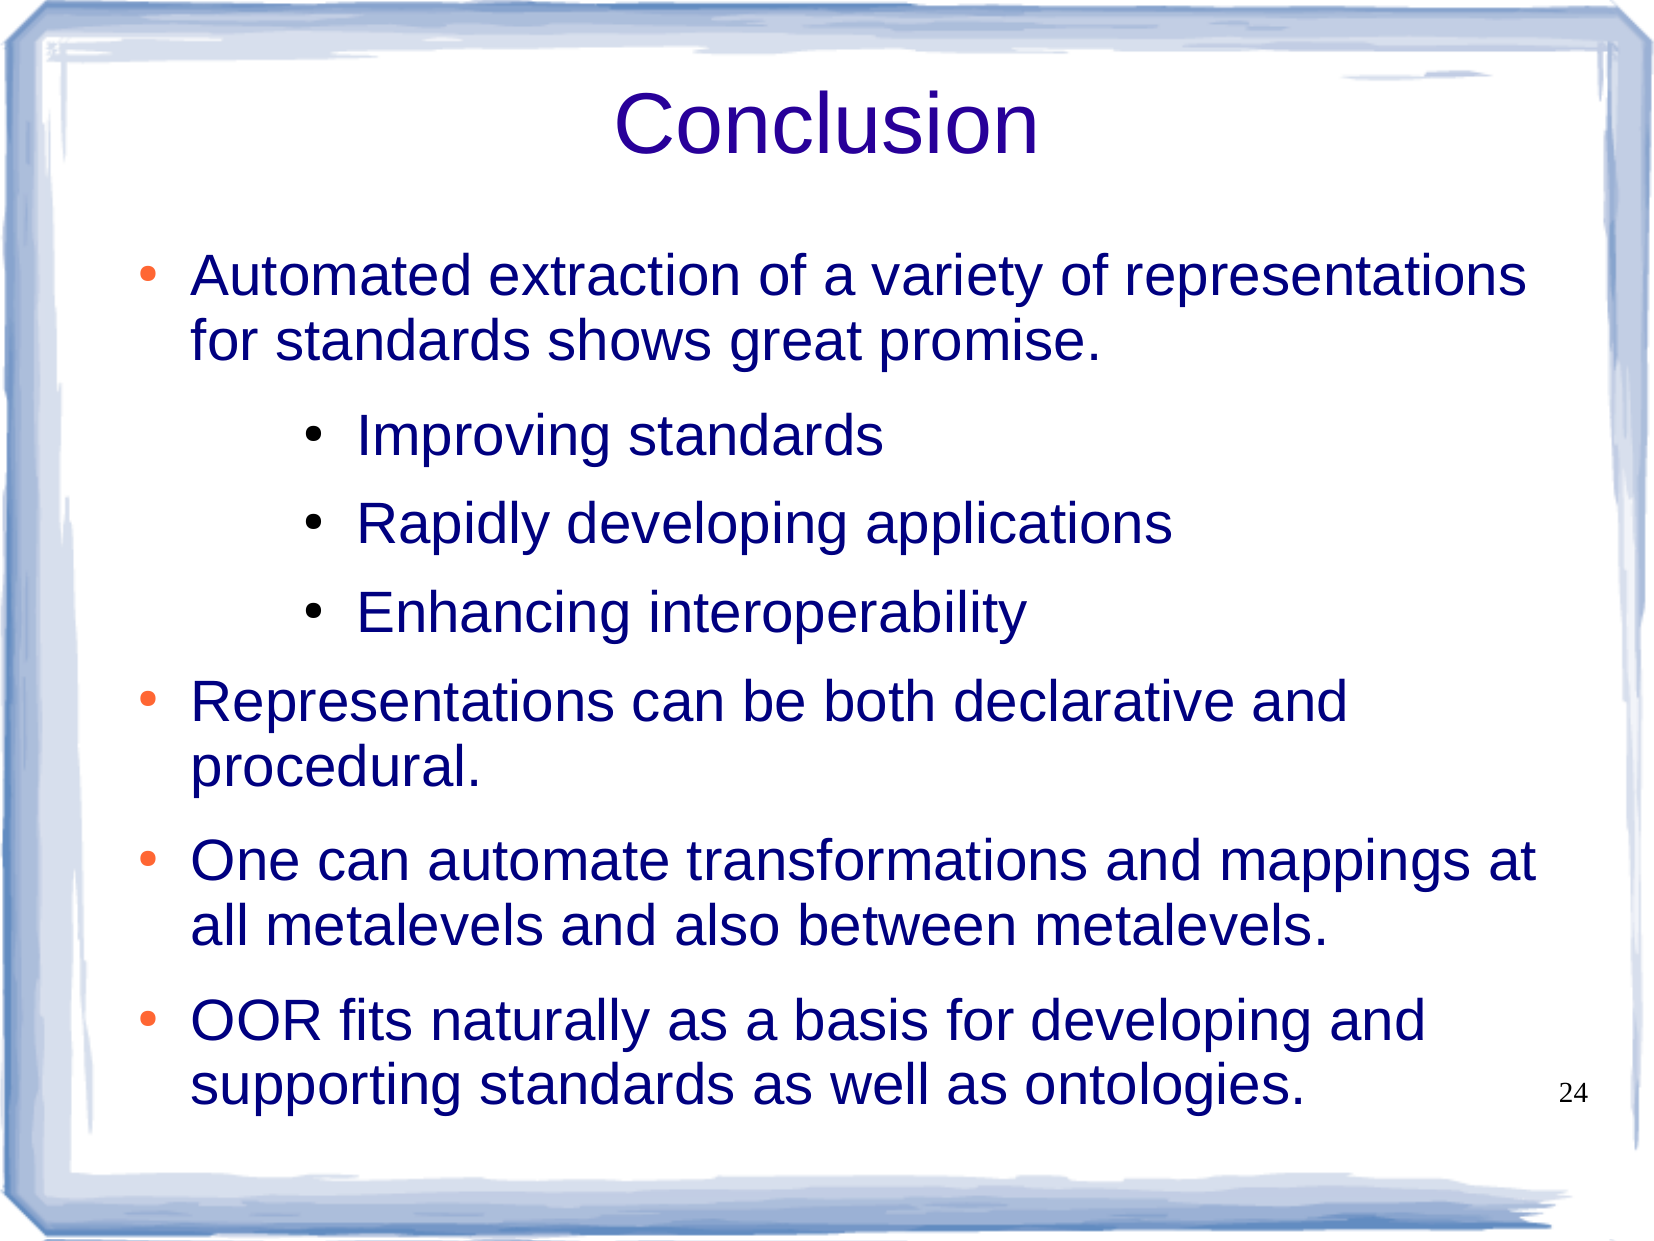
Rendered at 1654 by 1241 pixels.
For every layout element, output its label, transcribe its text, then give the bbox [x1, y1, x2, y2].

title Conclusion [82, 19, 1571, 227]
list Automated extraction of a variety of representations for standards shows great promise. Improving standards Rapidly developing applications Enhancing interoperability Representations can be both declarative and procedural. One can automate transformations and mappings at all metalevels and also between metalevels. OOR fits naturally as a basis for developing and supporting standards as well as ontologies. [120, 242, 1573, 1118]
picture [0, 0, 1654, 1241]
